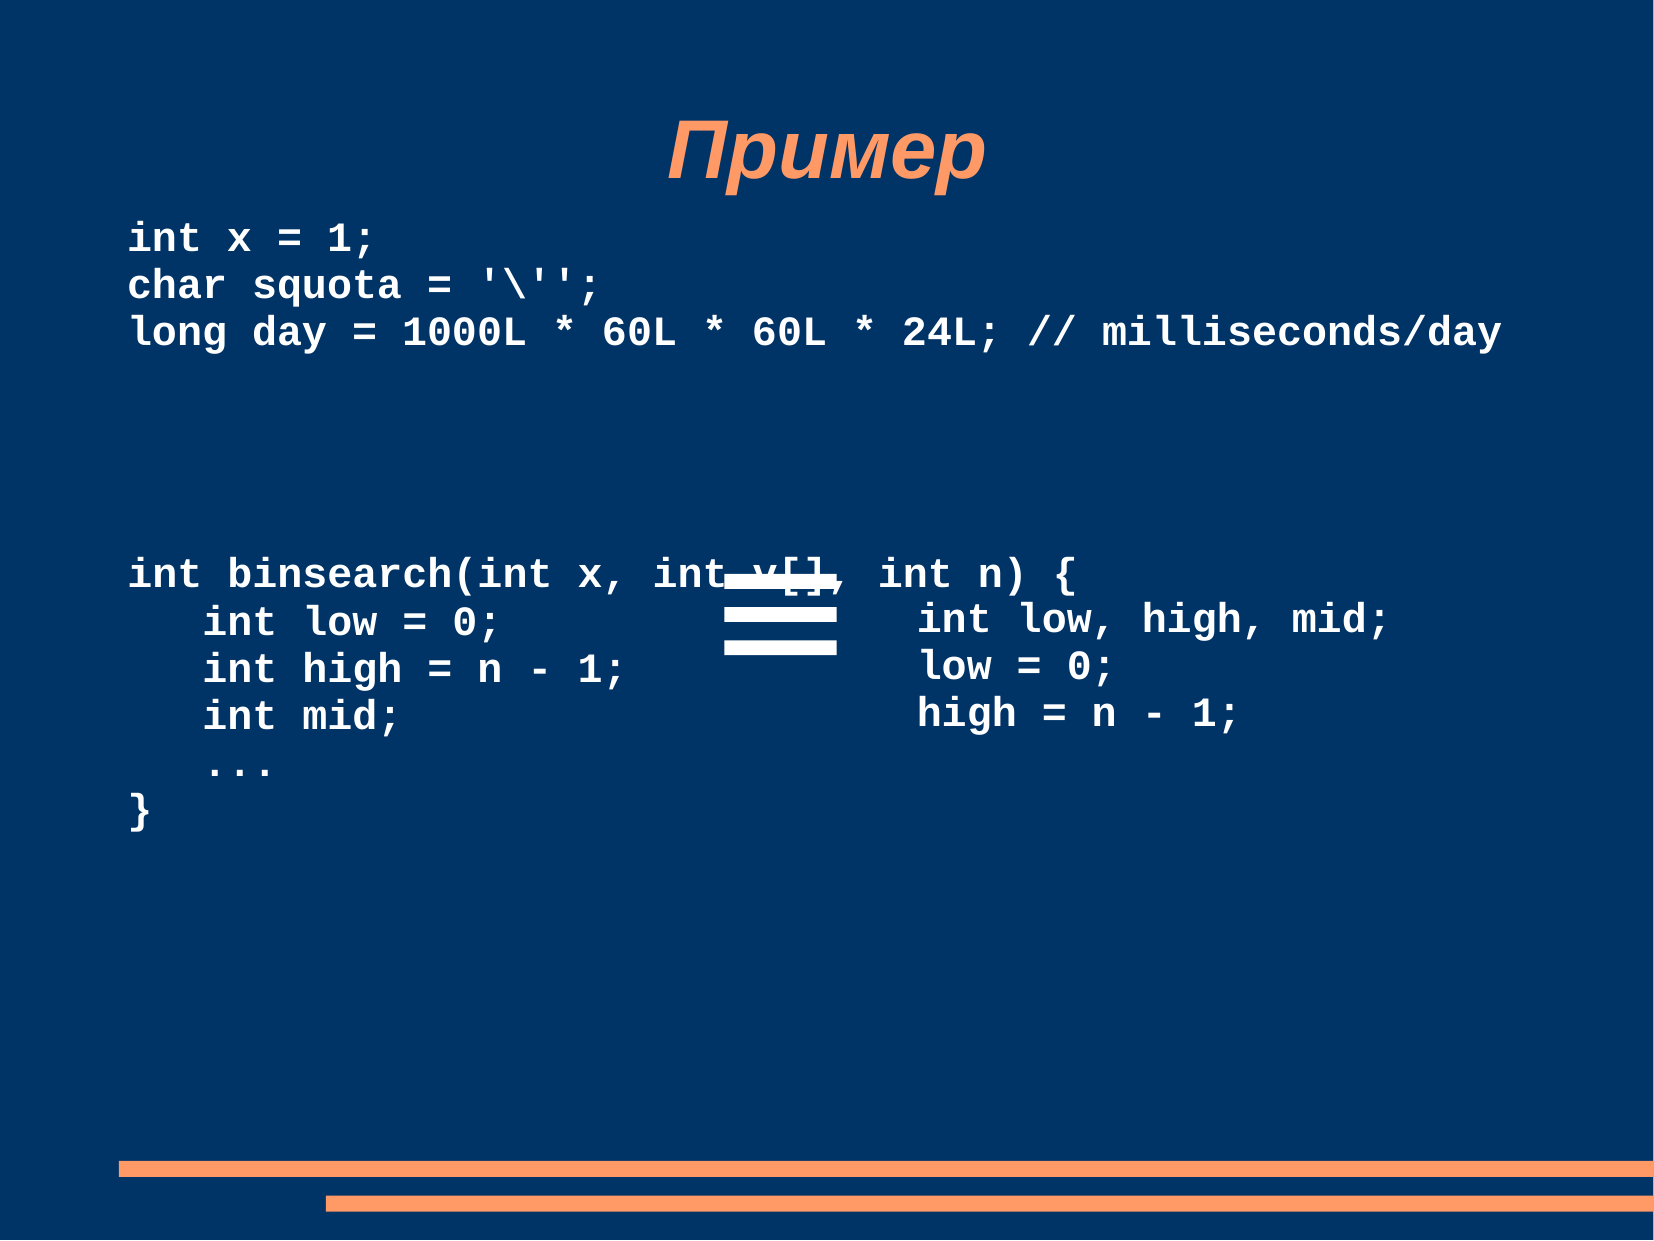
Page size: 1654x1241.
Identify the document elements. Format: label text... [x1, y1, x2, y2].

text_box  [693, 533, 842, 802]
title Пример [121, 46, 1534, 208]
text_box int low, high, mid; low = 0; high = n - 1; [902, 589, 1527, 804]
text_box int x = 1; char squota = '\''; long day = 1000L * 60L * 60L * 24L; // milliseconds/day [112, 208, 1626, 417]
text_box int binsearch(int x, int v[], int n) { int low = 0; int high = n - 1; int mid; ... } [112, 545, 1626, 895]
